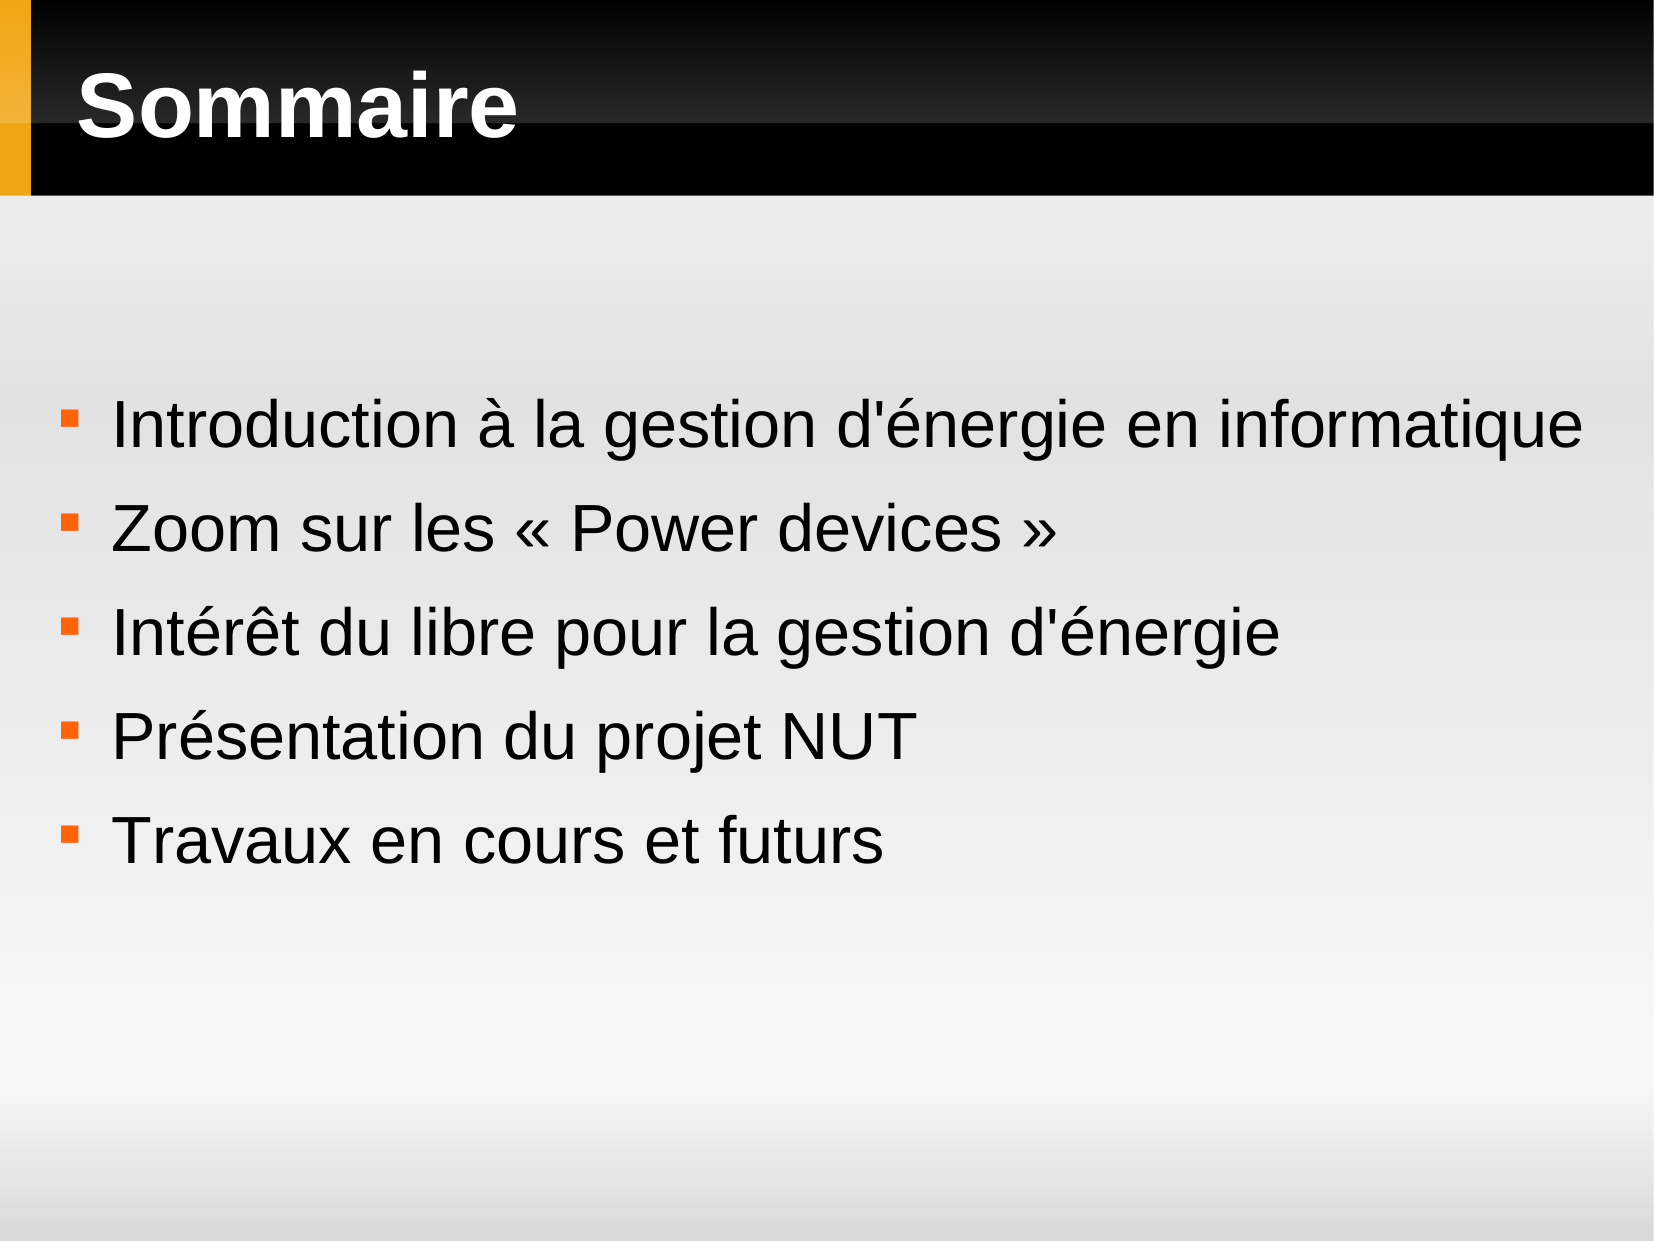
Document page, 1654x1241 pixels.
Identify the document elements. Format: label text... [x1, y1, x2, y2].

list Introduction à la gestion d'énergie en informatique Zoom sur les « Power devices » Intérêt du libre pour la gestion d'énergie Présentation du projet NUT Travaux en cours et futurs [41, 290, 1613, 1109]
title Sommaire [76, 0, 1565, 208]
picture [0, 0, 1654, 1241]
